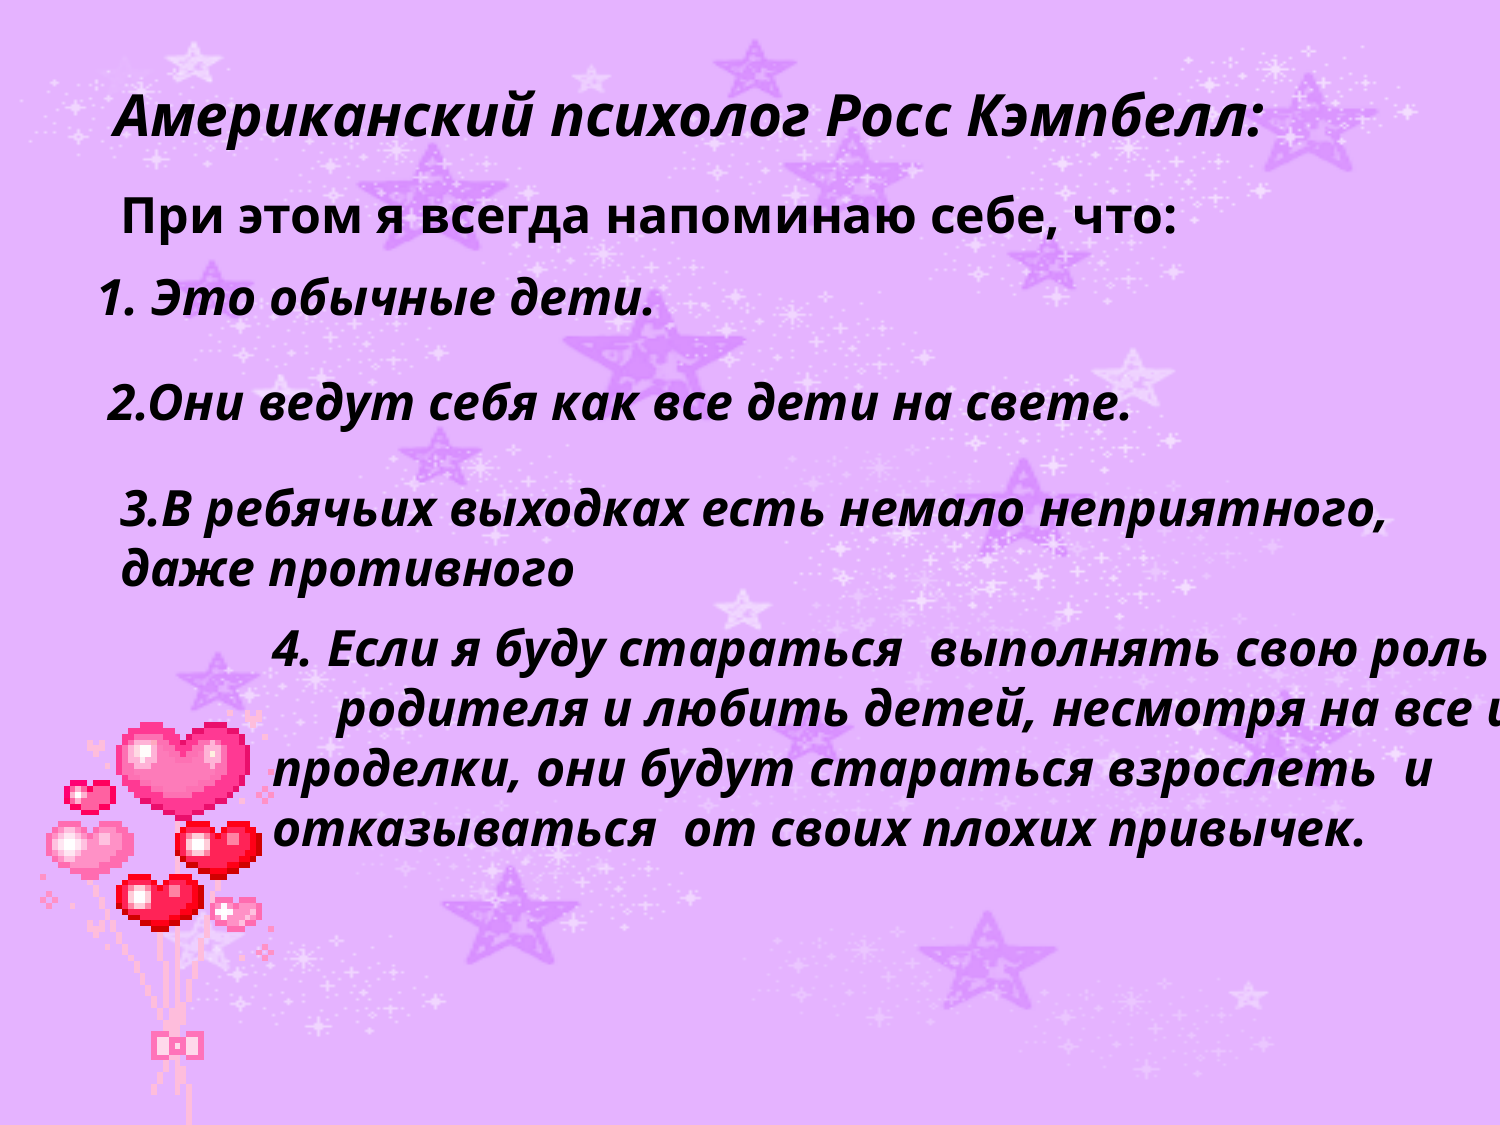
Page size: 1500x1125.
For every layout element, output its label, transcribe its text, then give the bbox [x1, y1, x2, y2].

text_box 3.В ребячьих выходках есть немало неприятного, даже противного [105, 468, 1430, 604]
picture [0, 0, 1500, 1125]
text_box 4. Если я буду стараться выполнять свою роль родителя и любить детей, несмотря на все их проделки, они будут стараться взрослеть и отказываться от своих плохих привычек. [257, 609, 1500, 865]
text_box При этом я всегда напоминаю себе, что: [105, 175, 1395, 251]
text_box 1. Это обычные дети. [81, 257, 1407, 333]
text_box 2.Они ведут себя как все дети на свете. [93, 363, 1418, 439]
text_box Американский психолог Росс Кэмпбелл: [93, 70, 1301, 156]
